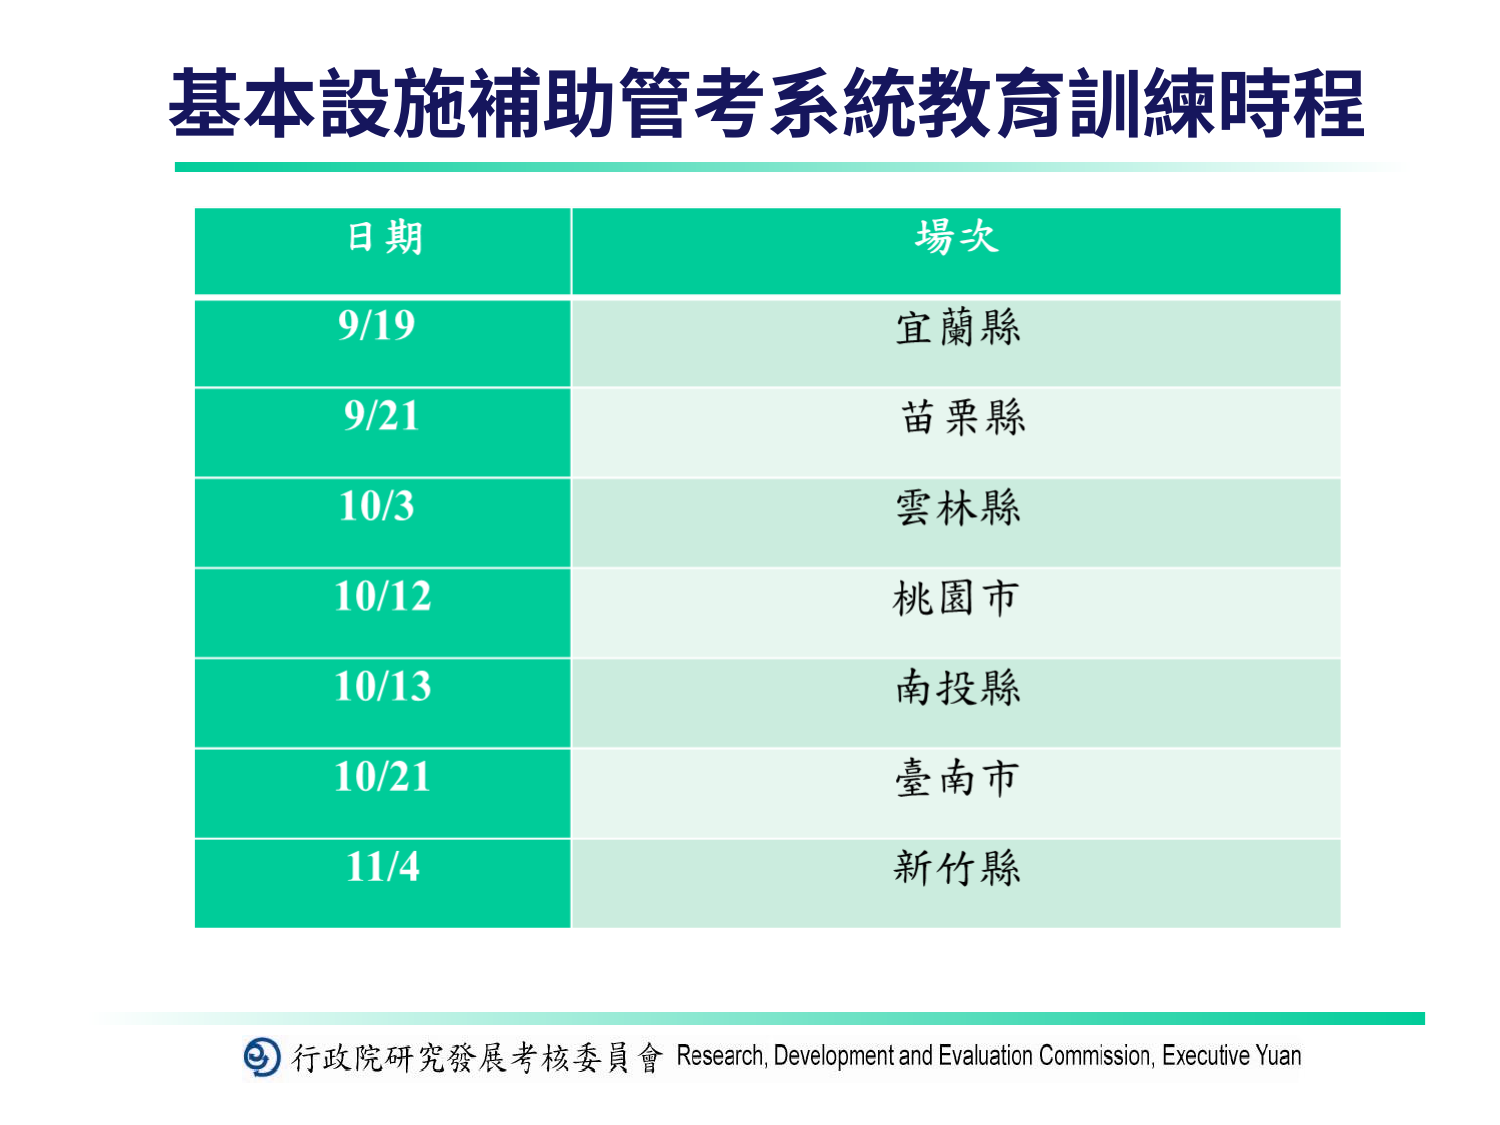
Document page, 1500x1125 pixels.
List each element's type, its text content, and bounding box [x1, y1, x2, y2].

picture [193, 195, 1342, 929]
title 基本設施補助管考系統教育訓練時程 [147, 31, 1388, 173]
